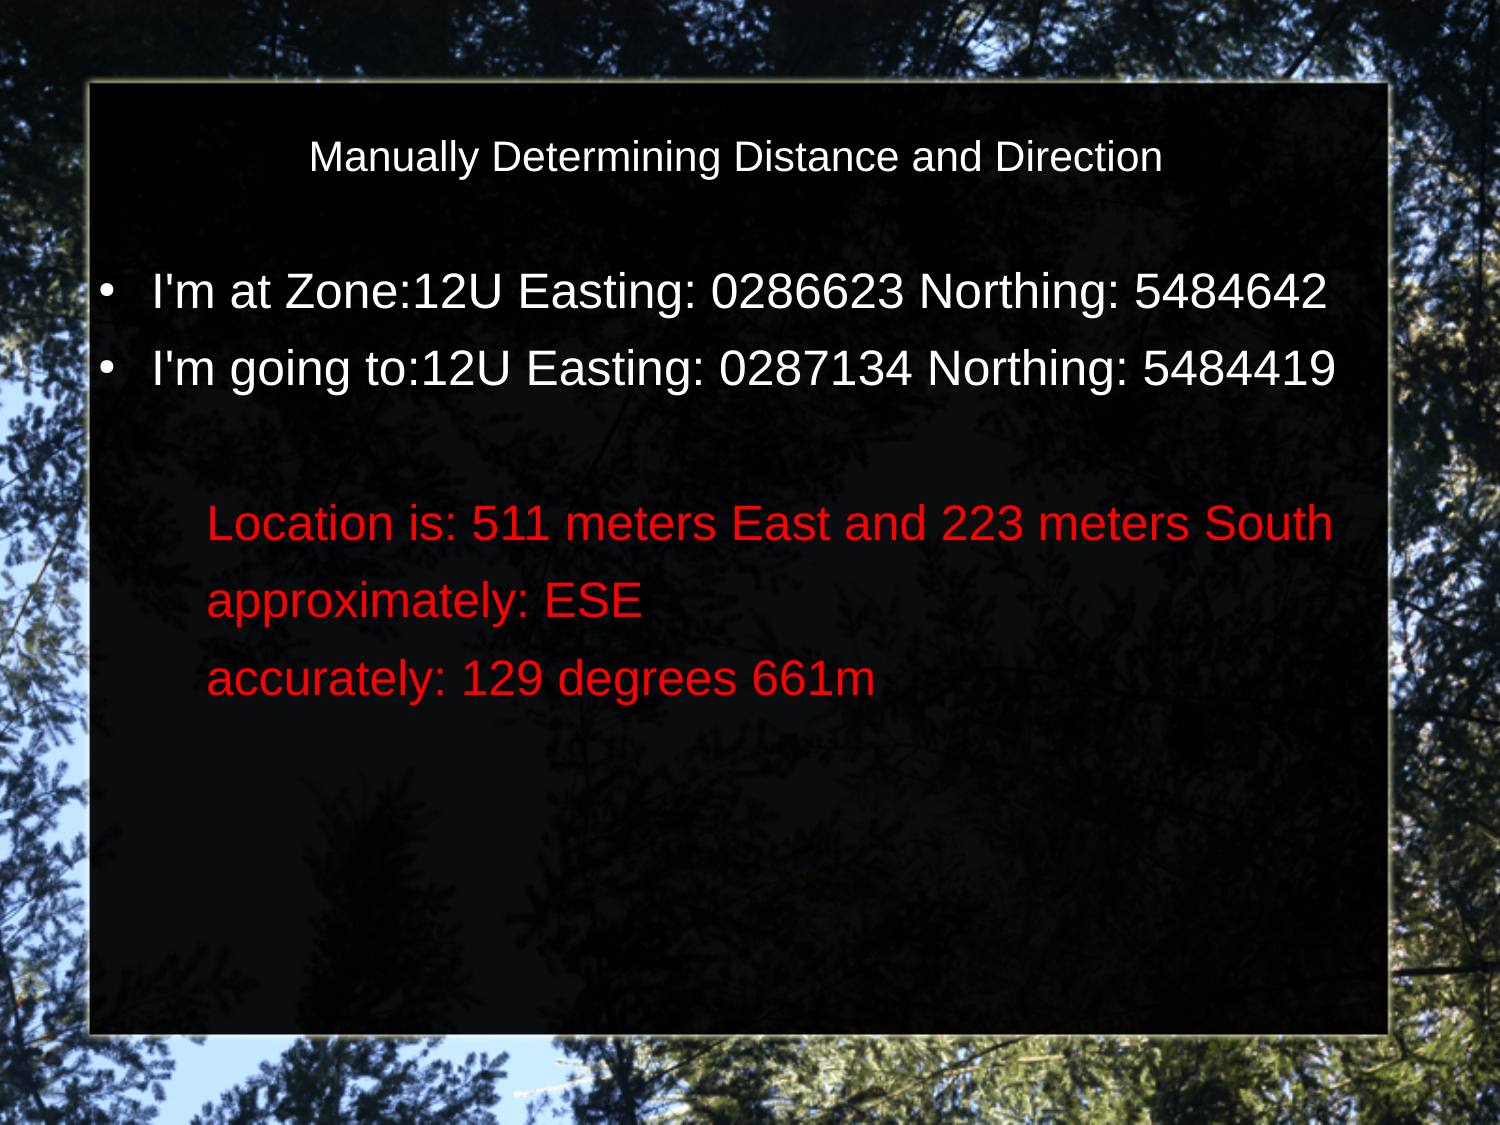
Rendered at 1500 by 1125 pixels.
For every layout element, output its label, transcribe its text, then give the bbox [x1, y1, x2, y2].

picture [0, 0, 1500, 1125]
title Manually Determining Distance and Direction [80, 80, 1393, 233]
list I'm at Zone:12U Easting: 0286623 Northing: 5484642 I'm going to:12U Easting: 0287134 Northing: 5484419 Location is: 511 meters East and 223 meters South approximately: ESE accurately: 129 degrees 661m [80, 263, 1393, 916]
